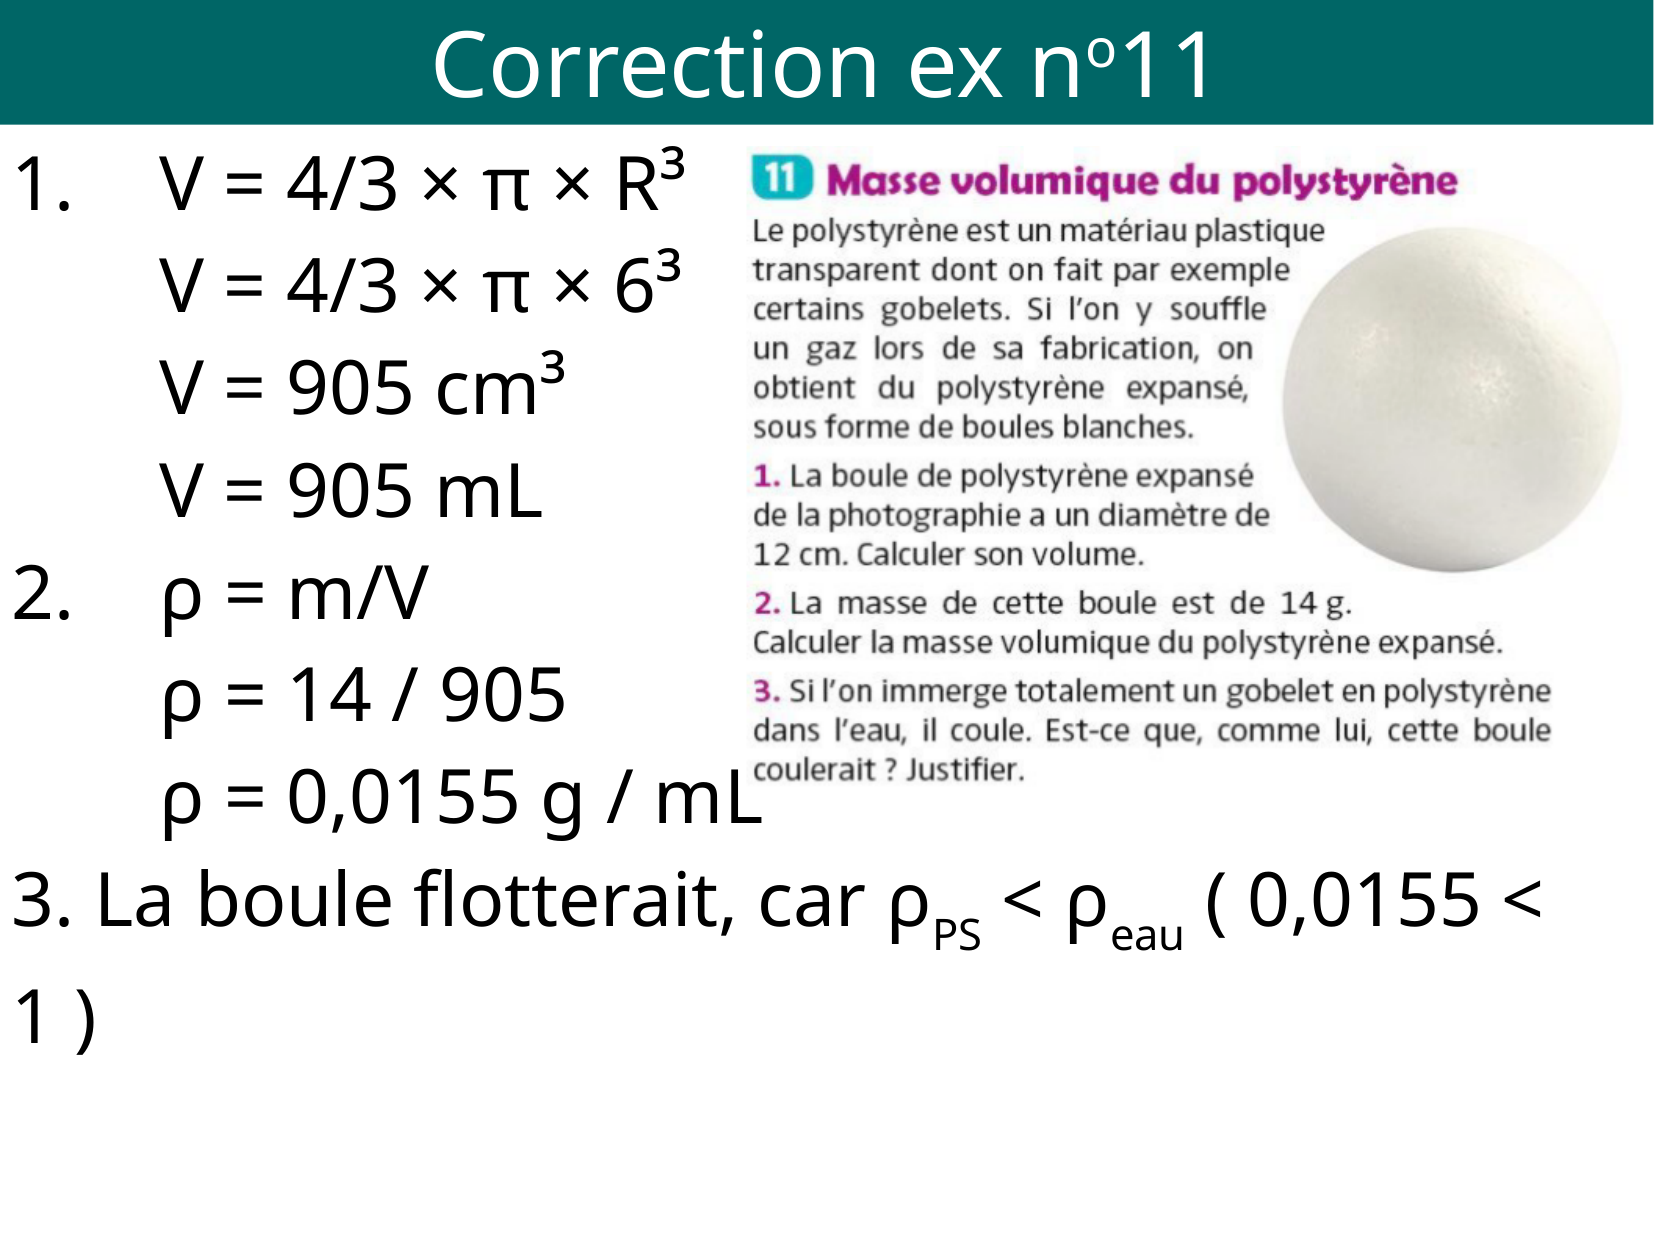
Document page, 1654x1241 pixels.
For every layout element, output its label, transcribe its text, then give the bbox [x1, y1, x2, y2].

picture [739, 146, 1636, 805]
title Correction ex no11 [0, 8, 1654, 116]
subtitle 1. V = 4/3 × π × R³ V = 4/3 × π × 6³ V = 905 cm³ V = 905 mL 2. ρ = m/V ρ = 14 / 905 ρ = 0,0155 g / mL 3. La boule flotterait, car ρPS < ρeau ( 0,0155 < 1 ) [11, 129, 1642, 1229]
